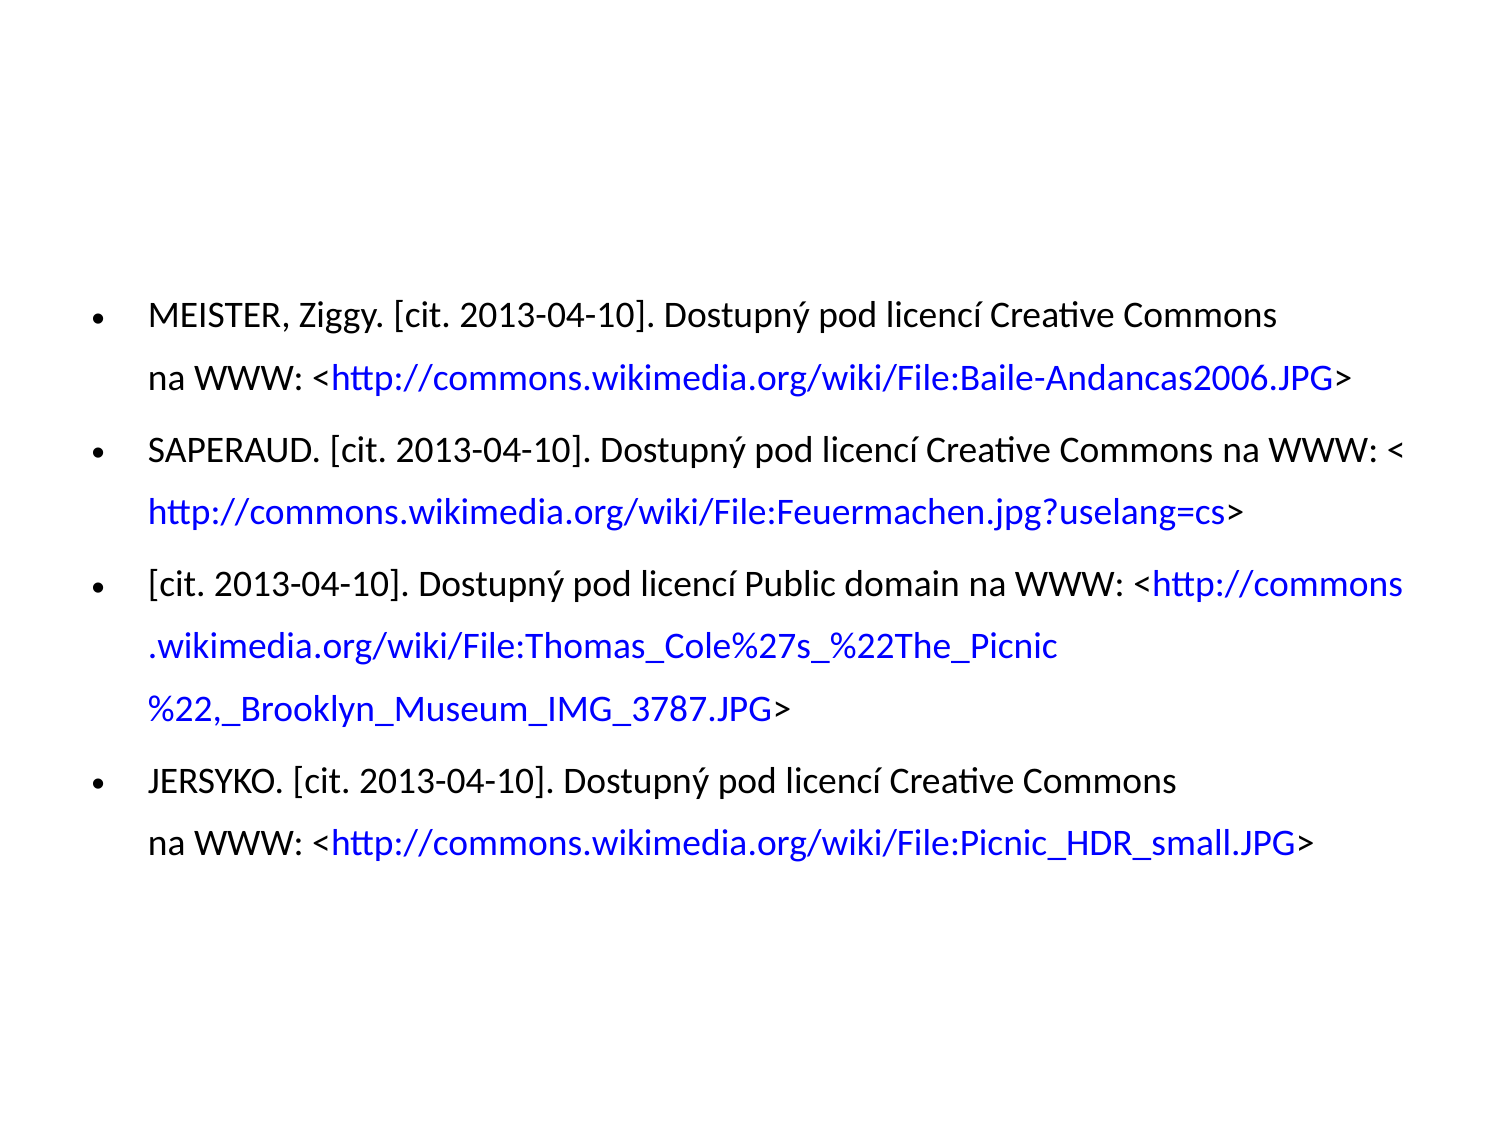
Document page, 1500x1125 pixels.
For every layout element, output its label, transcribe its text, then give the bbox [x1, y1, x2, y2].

list MEISTER, Ziggy. [cit. 2013-04-10]. Dostupný pod licencí Creative Commons na WWW: <http://commons.wikimedia.org/wiki/File:Baile-Andancas2006.JPG> SAPERAUD. [cit. 2013-04-10]. Dostupný pod licencí Creative Commons na WWW: <http://commons.wikimedia.org/wiki/File:Feuermachen.jpg?uselang=cs> [cit. 2013-04-10]. Dostupný pod licencí Public domain na WWW: <http://commons.wikimedia.org/wiki/File:Thomas_Cole%27s_%22The_Picnic%22,_Brooklyn_Museum_IMG_3787.JPG> JERSYKO. [cit. 2013-04-10]. Dostupný pod licencí Creative Commons na WWW: <http://commons.wikimedia.org/wiki/File:Picnic_HDR_small.JPG> [76, 267, 1427, 1010]
